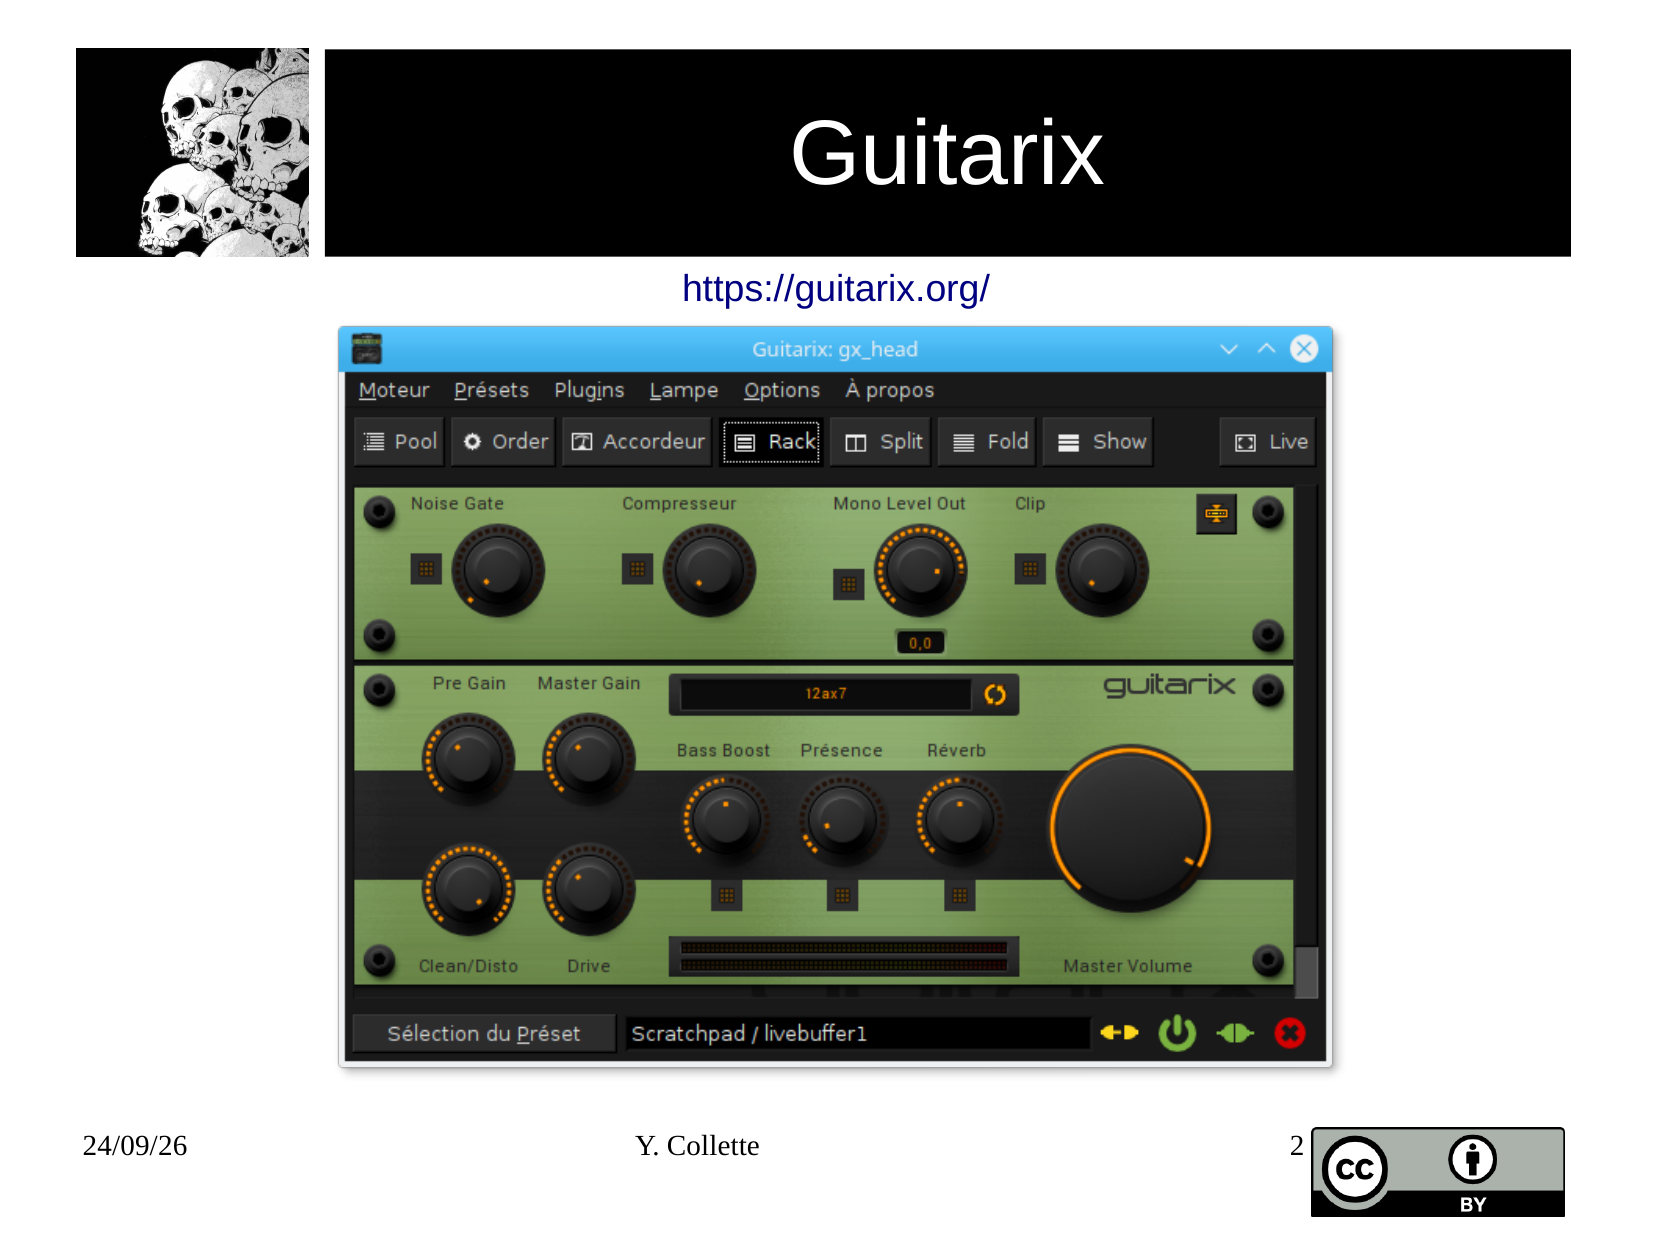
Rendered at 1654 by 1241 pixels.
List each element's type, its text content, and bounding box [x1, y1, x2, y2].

text_box https://guitarix.org/ [667, 259, 1020, 316]
picture [328, 316, 1353, 1088]
title Guitarix [324, 49, 1571, 257]
picture [1311, 1127, 1565, 1217]
picture [76, 48, 309, 257]
